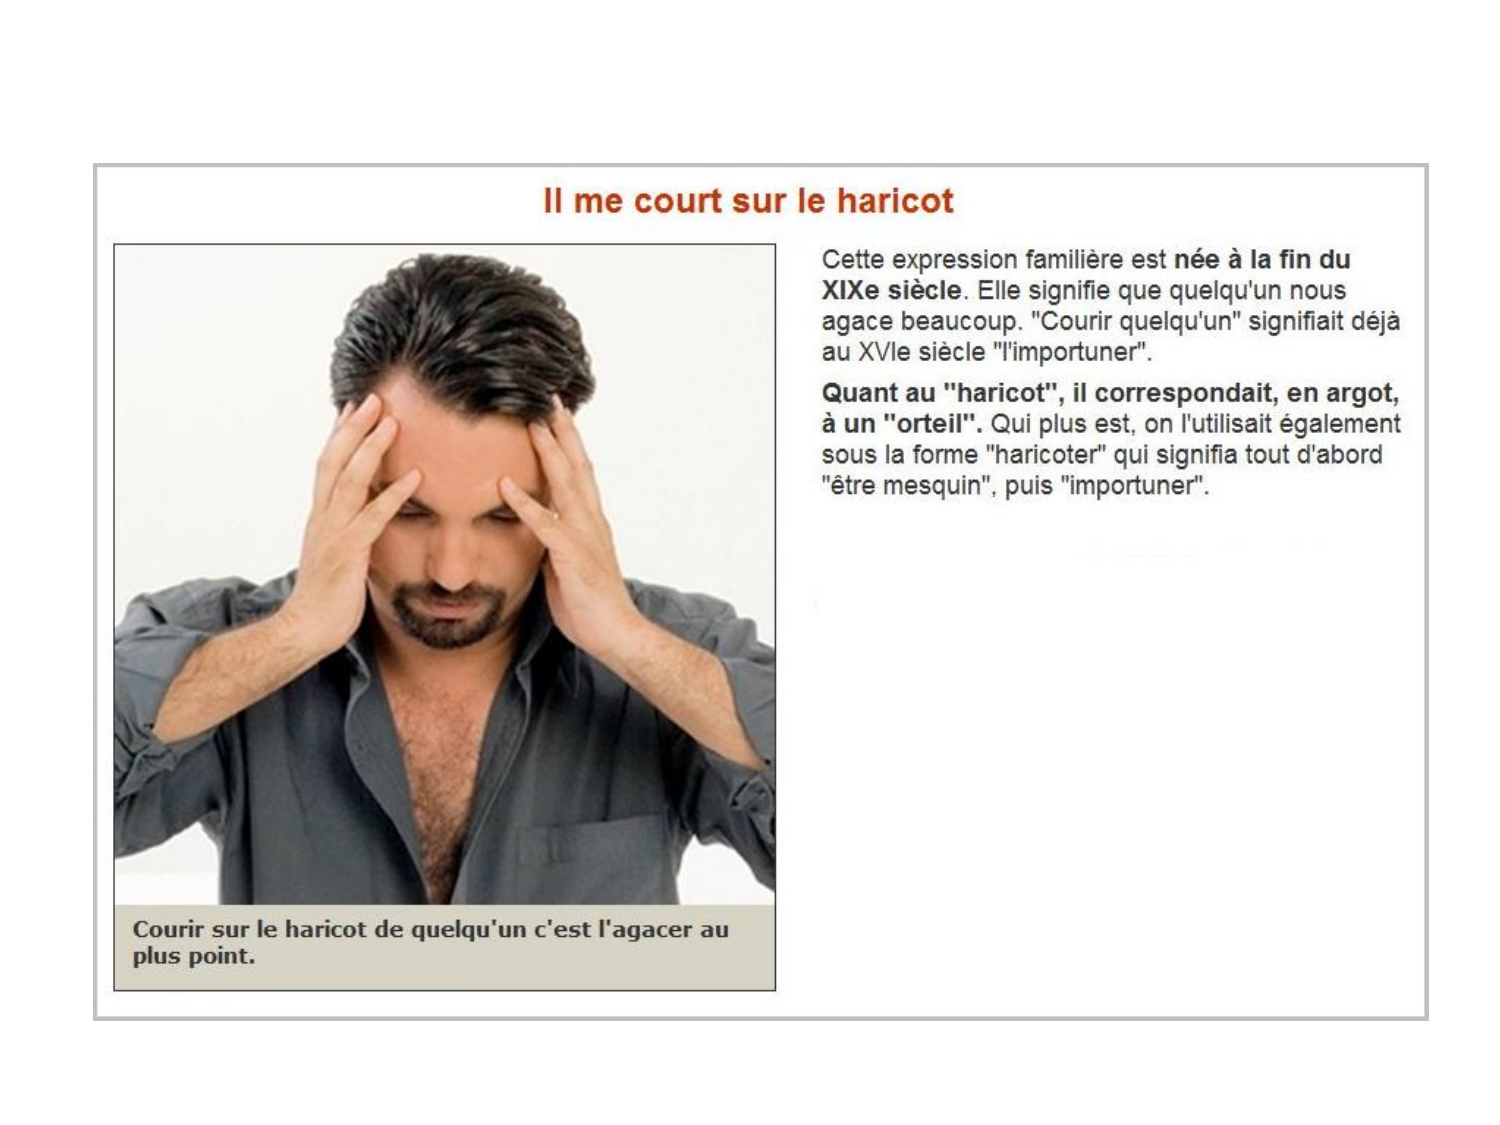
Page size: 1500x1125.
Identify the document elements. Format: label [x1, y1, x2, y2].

text_box [93, 164, 1429, 1021]
title [75, 45, 1426, 233]
